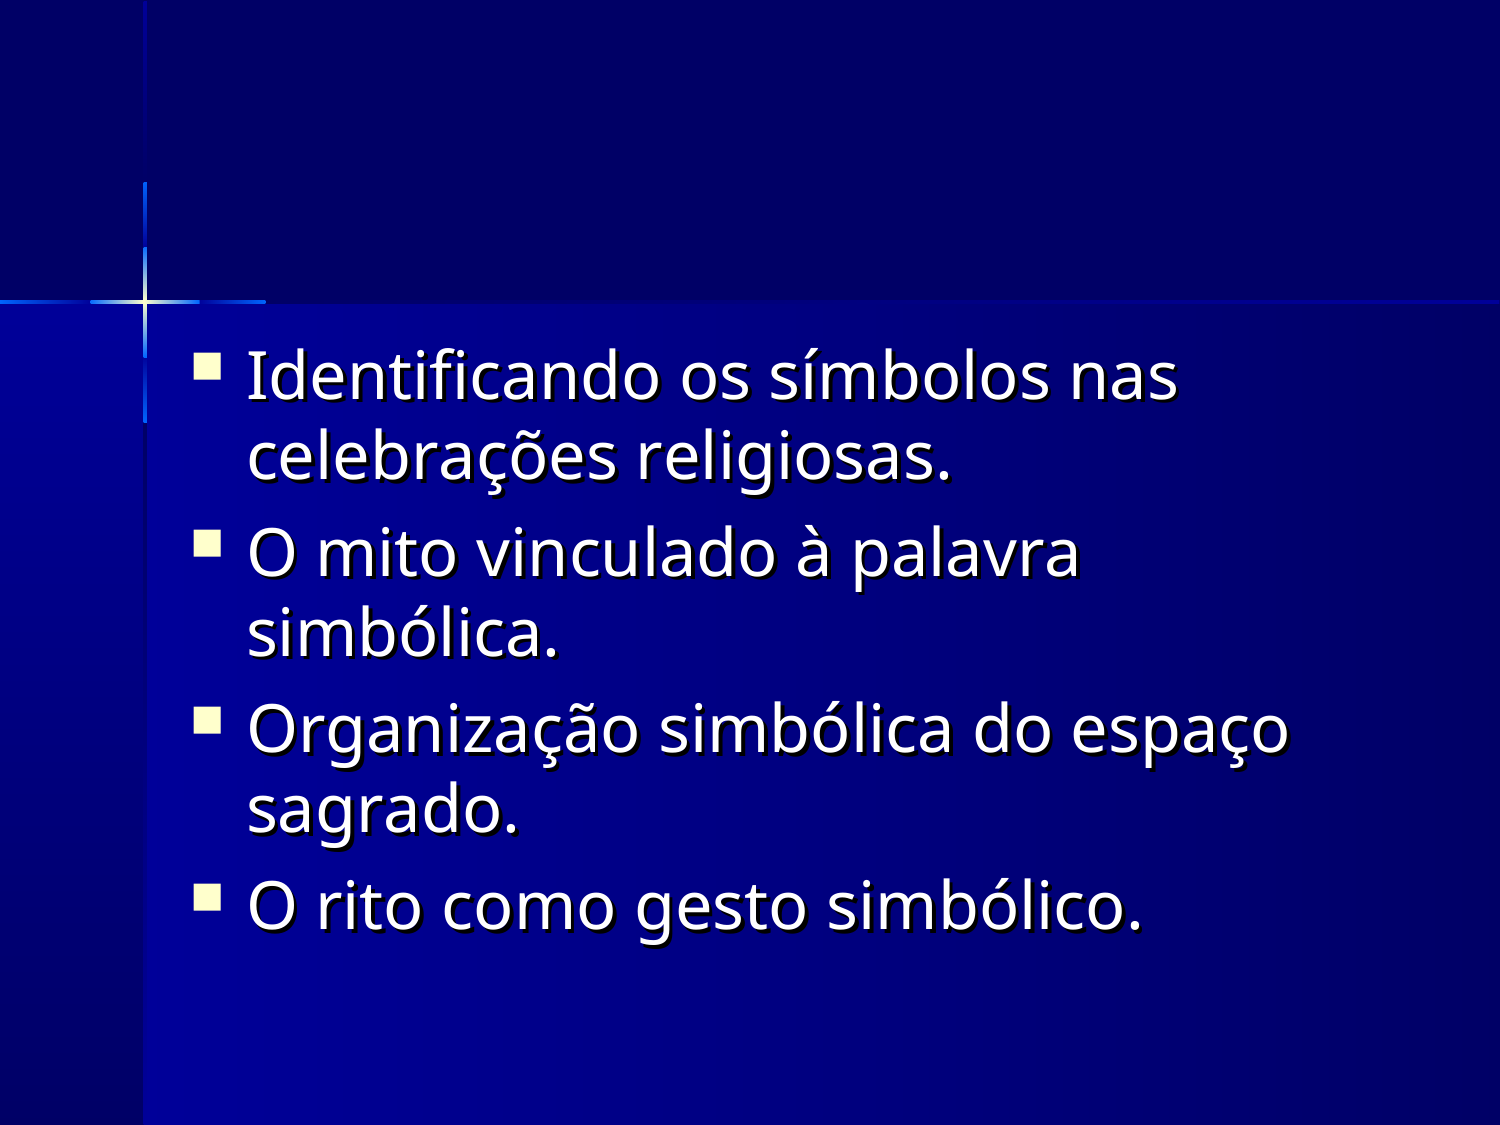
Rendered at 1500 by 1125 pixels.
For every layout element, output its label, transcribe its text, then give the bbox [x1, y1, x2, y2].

list Identificando os símbolos nas celebrações religiosas. O mito vinculado à palavra simbólica. Organização simbólica do espaço sagrado. O rito como gesto simbólico. [174, 324, 1413, 1000]
